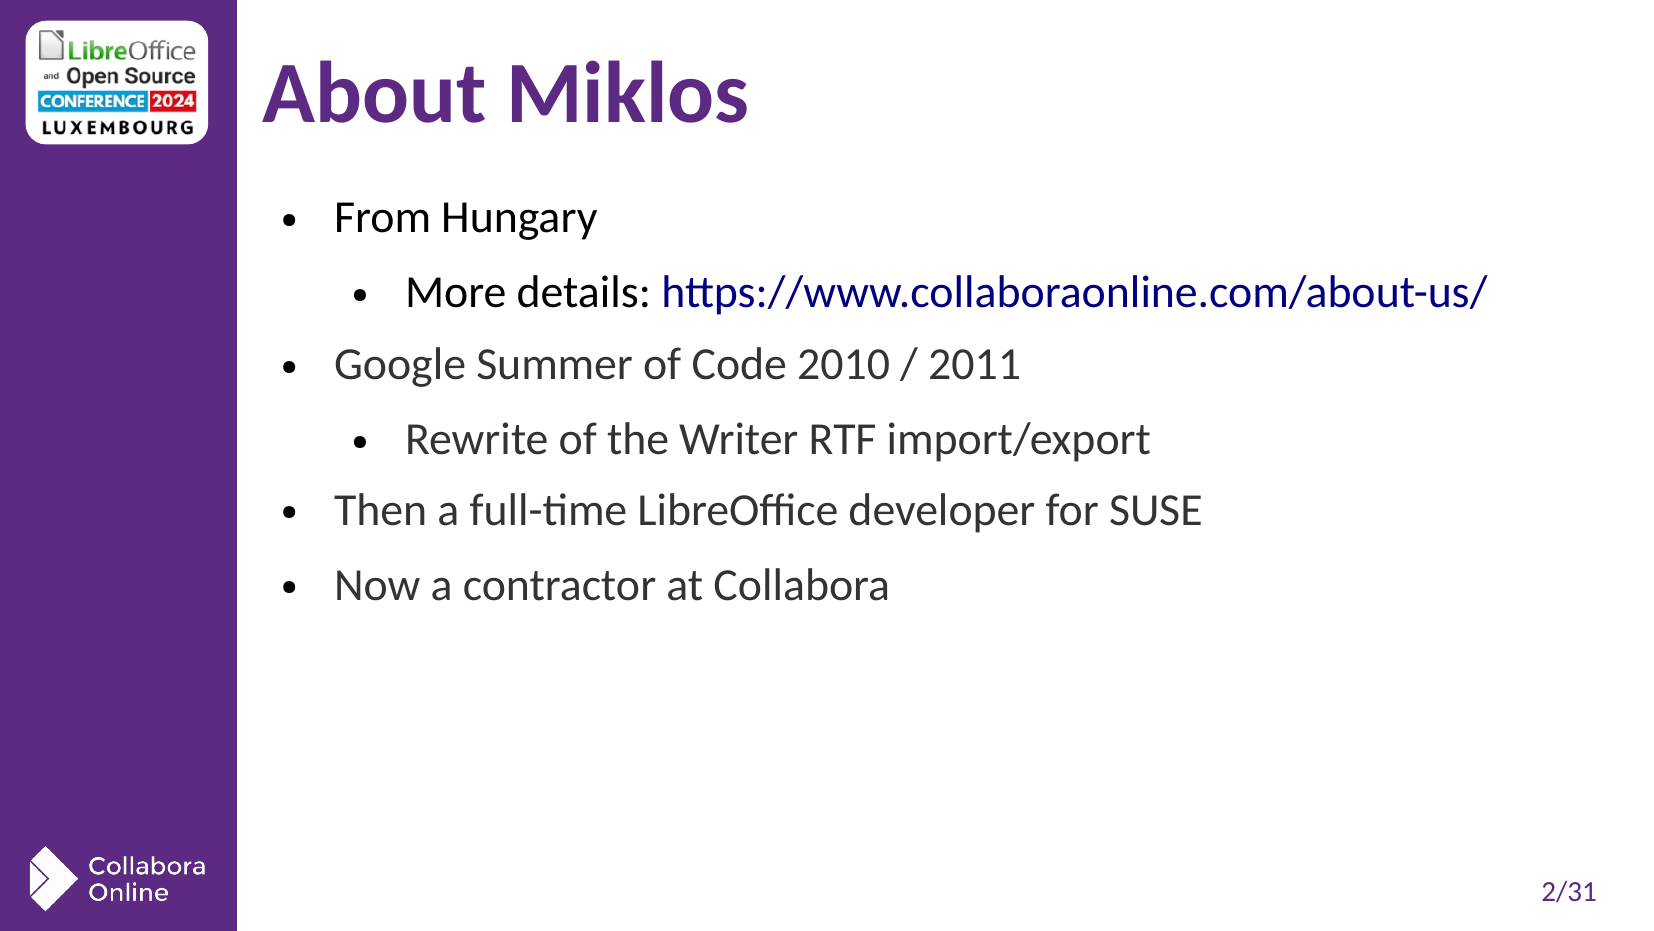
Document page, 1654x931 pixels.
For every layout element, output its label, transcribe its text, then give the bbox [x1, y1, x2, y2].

list From Hungary More details: https://www.collaboraonline.com/about-us/ Google Summer of Code 2010 / 2011 Rewrite of the Writer RTF import/export Then a full-time LibreOffice developer for SUSE Now a contractor at Collabora [263, 187, 1605, 856]
picture [34, 26, 200, 139]
title About Miklos [262, 13, 1644, 145]
picture [25, 841, 209, 916]
